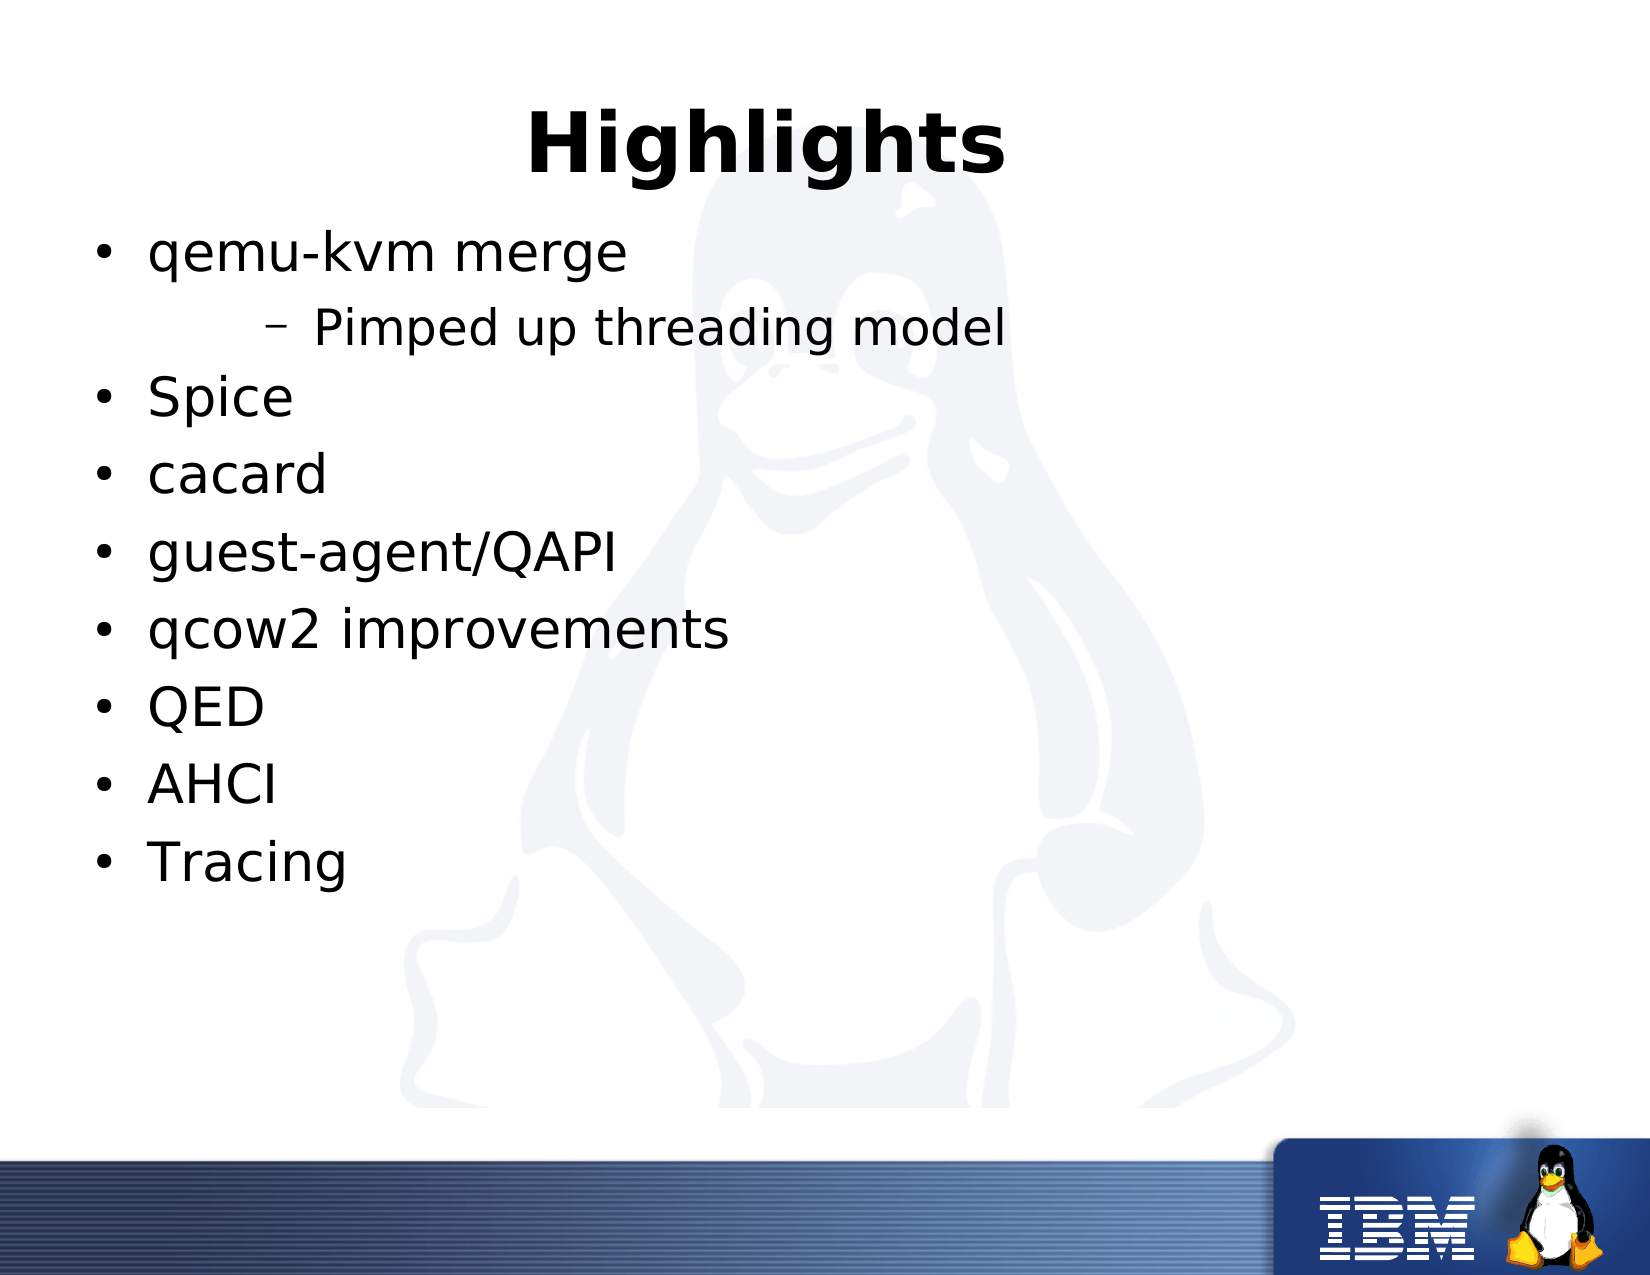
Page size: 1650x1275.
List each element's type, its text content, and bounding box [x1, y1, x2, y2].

title Highlights [76, 76, 1457, 211]
list qemu-kvm merge Pimped up threading model Spice cacard guest-agent/QAPI qcow2 improvements QED AHCI Tracing [76, 221, 1457, 1171]
